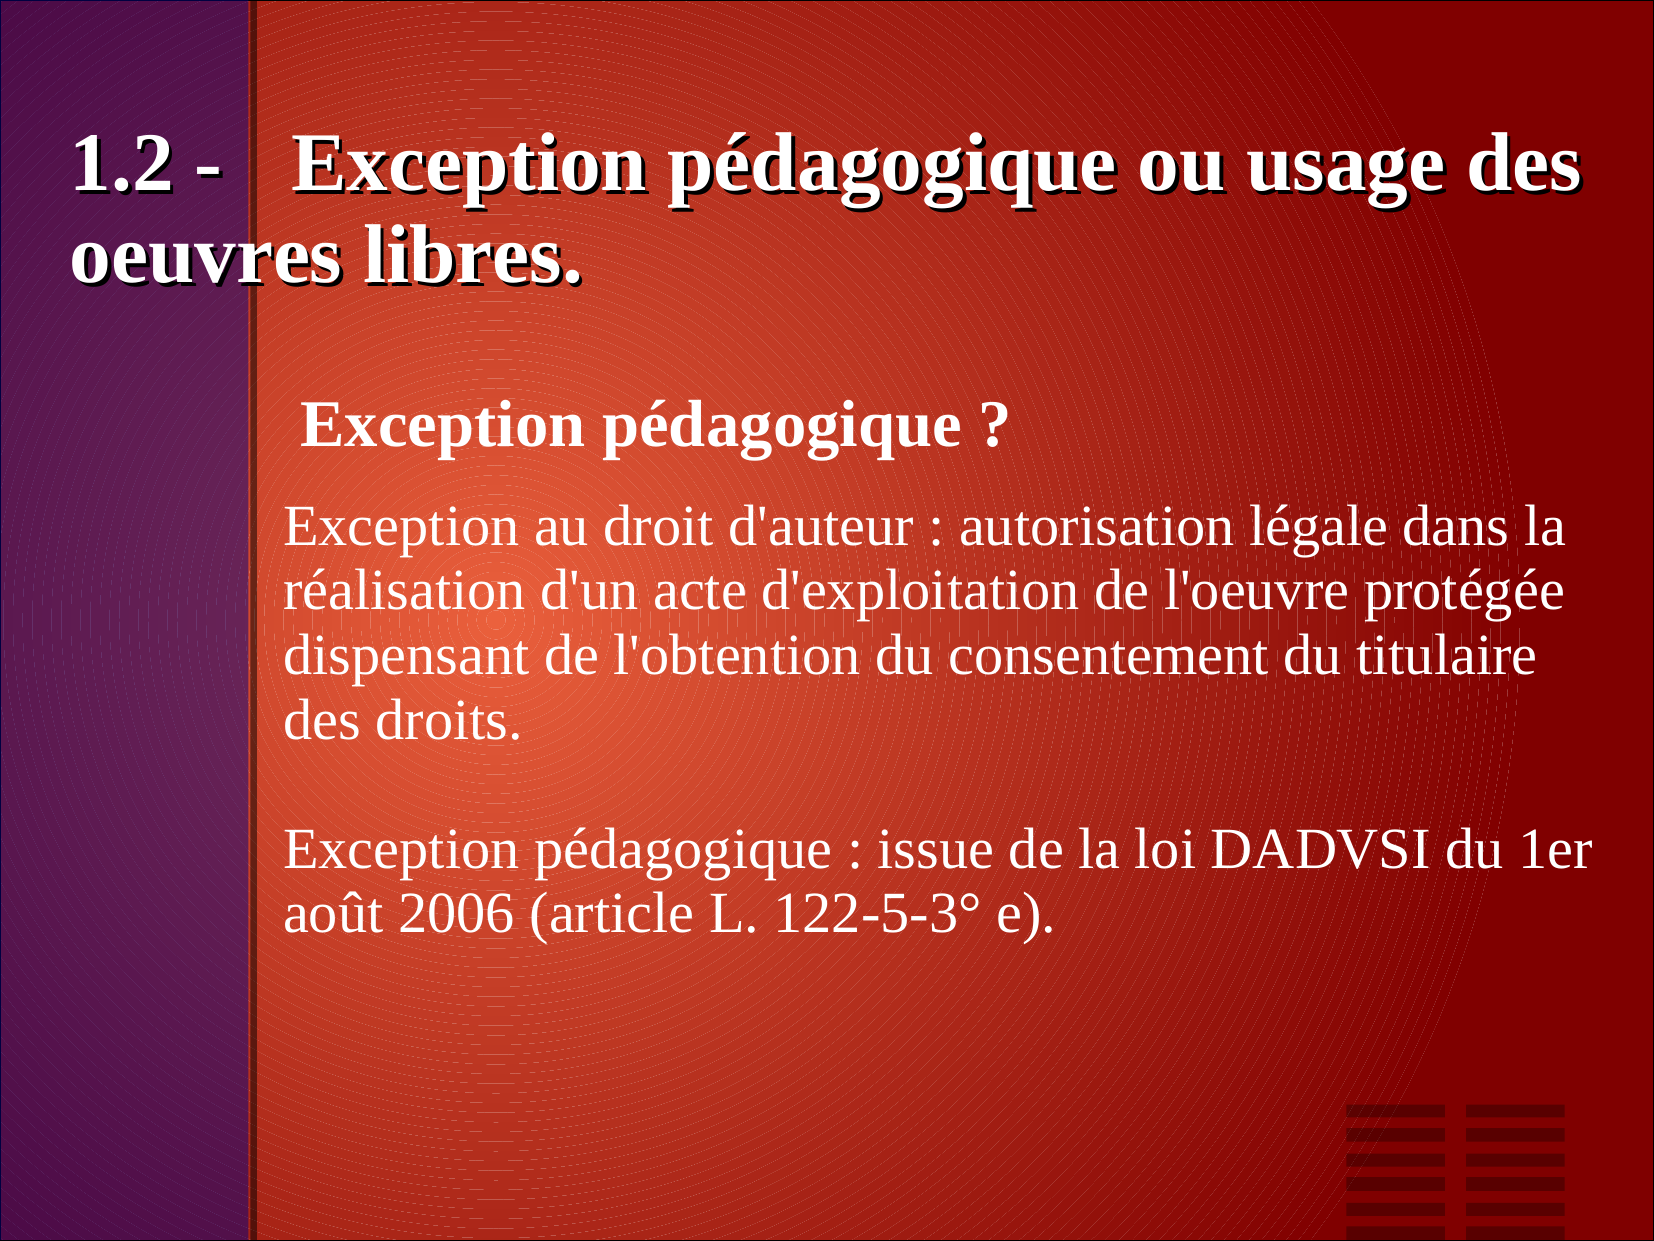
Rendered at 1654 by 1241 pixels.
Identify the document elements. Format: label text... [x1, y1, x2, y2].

text_box Exception pédagogique ? Exception au droit d'auteur : autorisation légale dans la réalisation d'un acte d'exploitation de l'oeuvre protégée dispensant de l'obtention du consentement du titulaire des droits. Exception pédagogique : issue de la loi DADVSI du 1er août 2006 (article L. 122-5-3° e). [283, 387, 1605, 1186]
title 1.2 - Exception pédagogique ou usage des oeuvres libres. [69, 104, 1604, 313]
